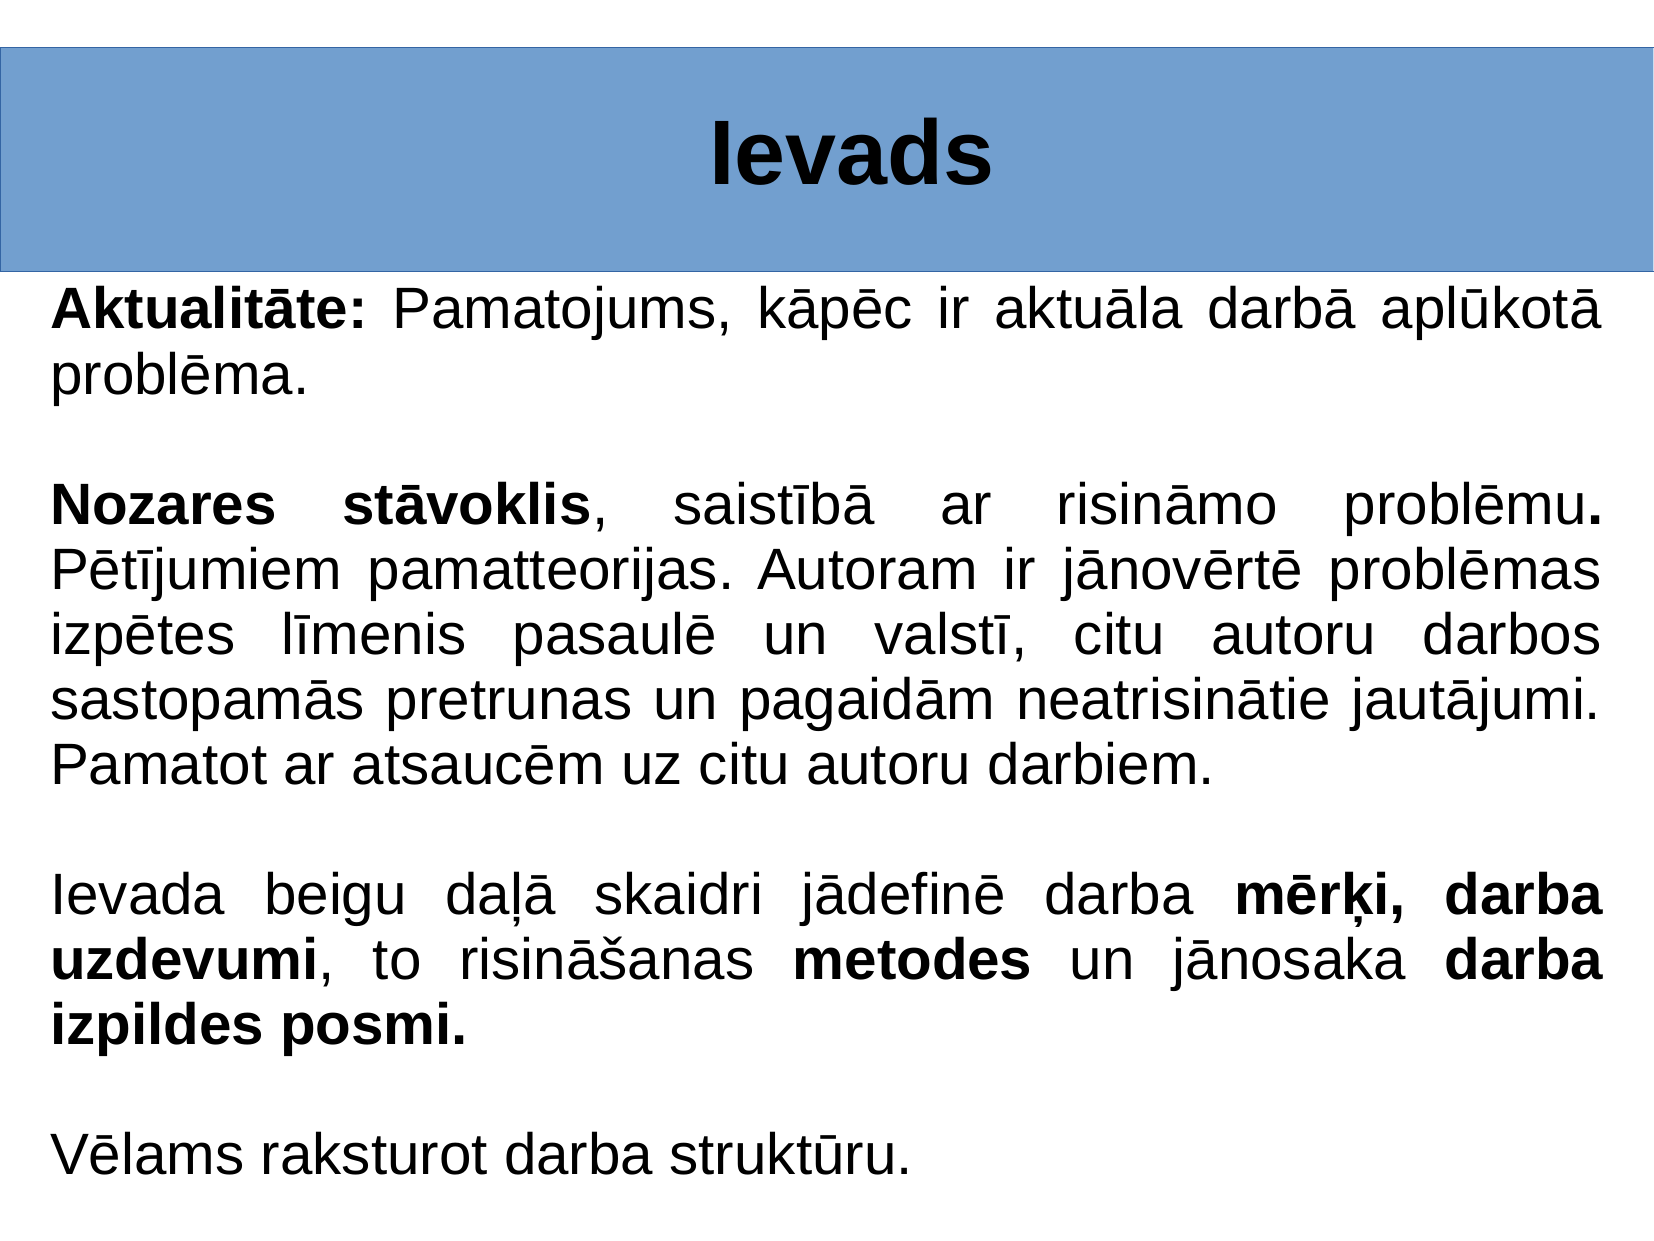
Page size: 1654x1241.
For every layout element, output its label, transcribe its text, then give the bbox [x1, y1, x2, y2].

text_box Aktualitāte: Pamatojums, kāpēc ir aktuāla darbā aplūkotā problēma. Nozares stāvoklis, saistībā ar risināmo problēmu. Pētījumiem pamatteorijas. Autoram ir jānovērtē problēmas izpētes līmenis pasaulē un valstī, citu autoru darbos sastopamās pretrunas un pagaidām neatrisinātie jautājumi. Pamatot ar atsaucēm uz citu autoru darbiem. Ievada beigu daļā skaidri jādefinē darba mērķi, darba uzdevumi, to risināšanas metodes un jānosaka darba izpildes posmi. Vēlams raksturot darba struktūru. [35, 268, 1619, 1241]
text_box [0, 47, 1654, 272]
title Ievads [82, 49, 1571, 257]
